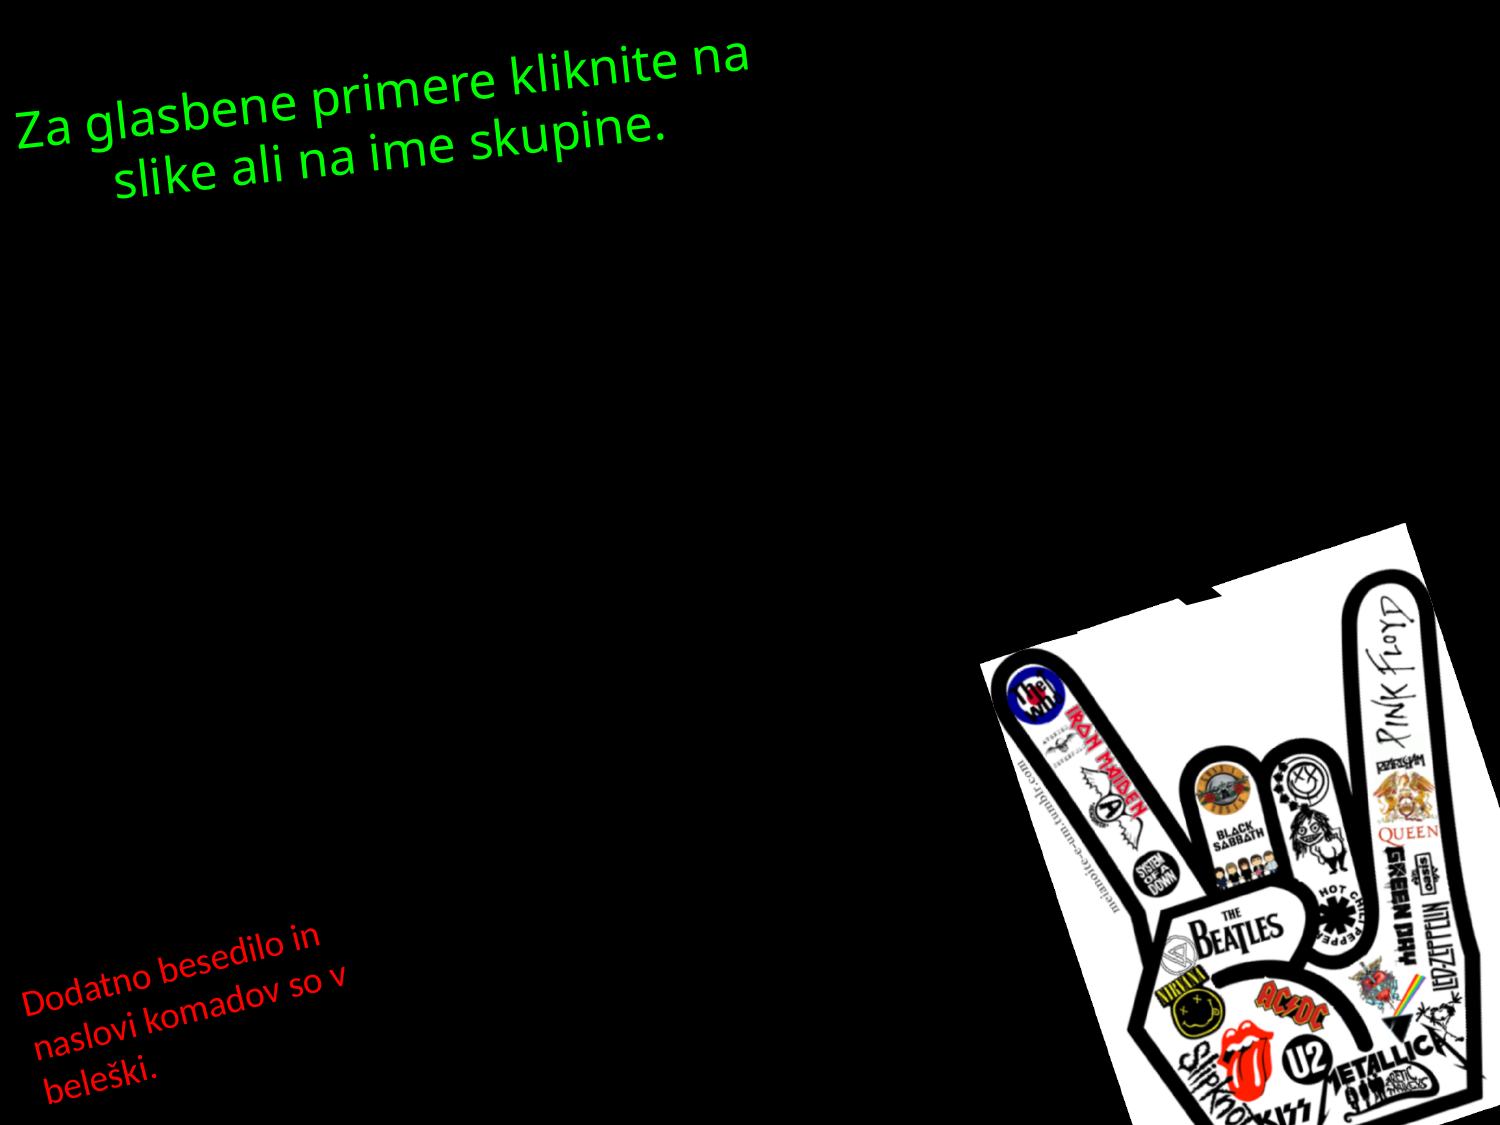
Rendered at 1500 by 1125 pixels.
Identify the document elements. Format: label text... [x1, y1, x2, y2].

text_box ROCK [231, 238, 1305, 897]
text_box Dodatno besedilo in naslovi komadov so v beleški. [0, 885, 410, 1124]
subtitle Za glasbene primere kliknite na slike ali na ime skupine. [0, 4, 833, 321]
picture [1002, 522, 1500, 1125]
